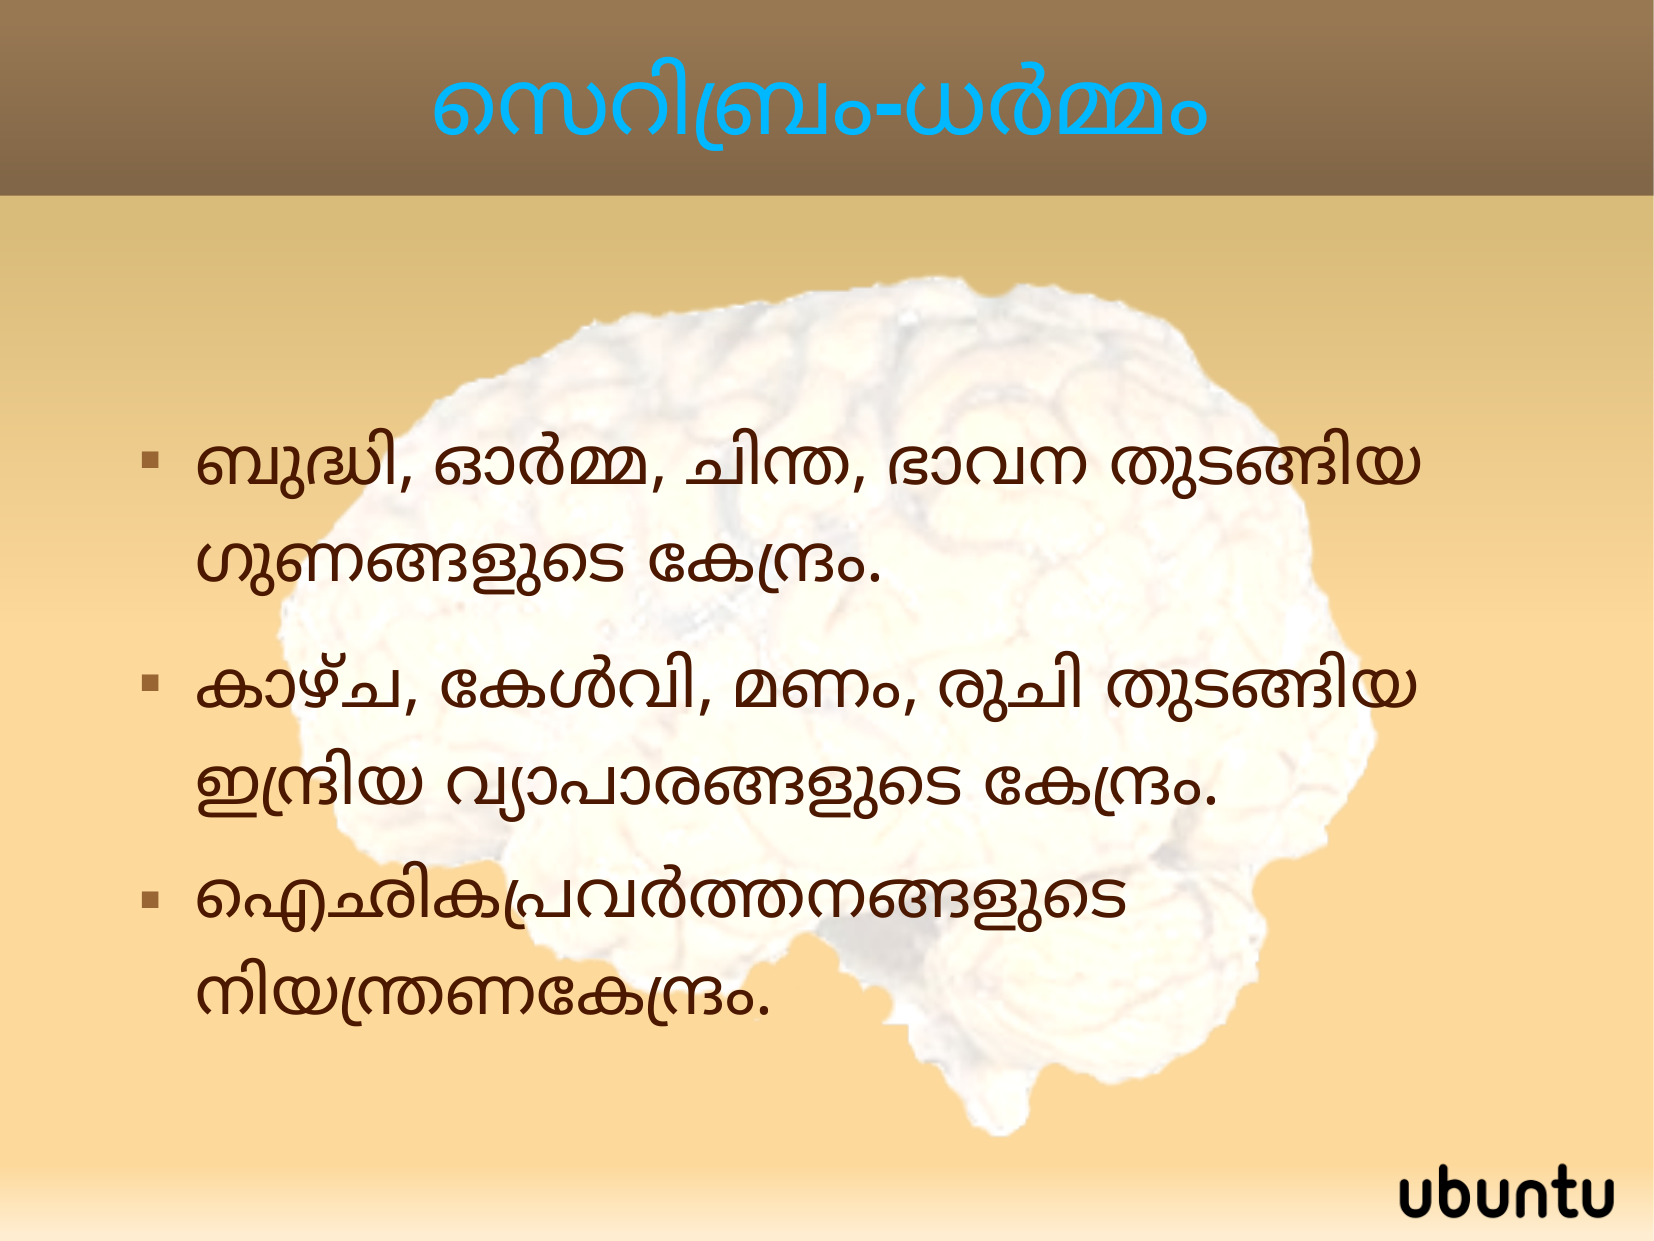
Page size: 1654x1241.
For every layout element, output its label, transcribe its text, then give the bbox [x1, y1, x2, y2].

list ബുദ്ധി, ഓര്‍മ്മ, ചിന്ത, ഭാവന തുടങ്ങിയ ഗുണങ്ങളുടെ കേന്ദ്രം. കാഴ്ച, കേള്‍വി, മണം, രുചി തുടങ്ങിയ ഇന്ദ്രിയ വ്യാപാരങ്ങളുടെ കേന്ദ്രം. ഐഛികപ്രവര്‍ത്തനങ്ങളുടെ നിയന്ത്രണകേന്ദ്രം. [124, 413, 1613, 950]
title സെറിബ്രം-ധര്‍മ്മം [76, 7, 1565, 200]
picture [0, 0, 1654, 1241]
